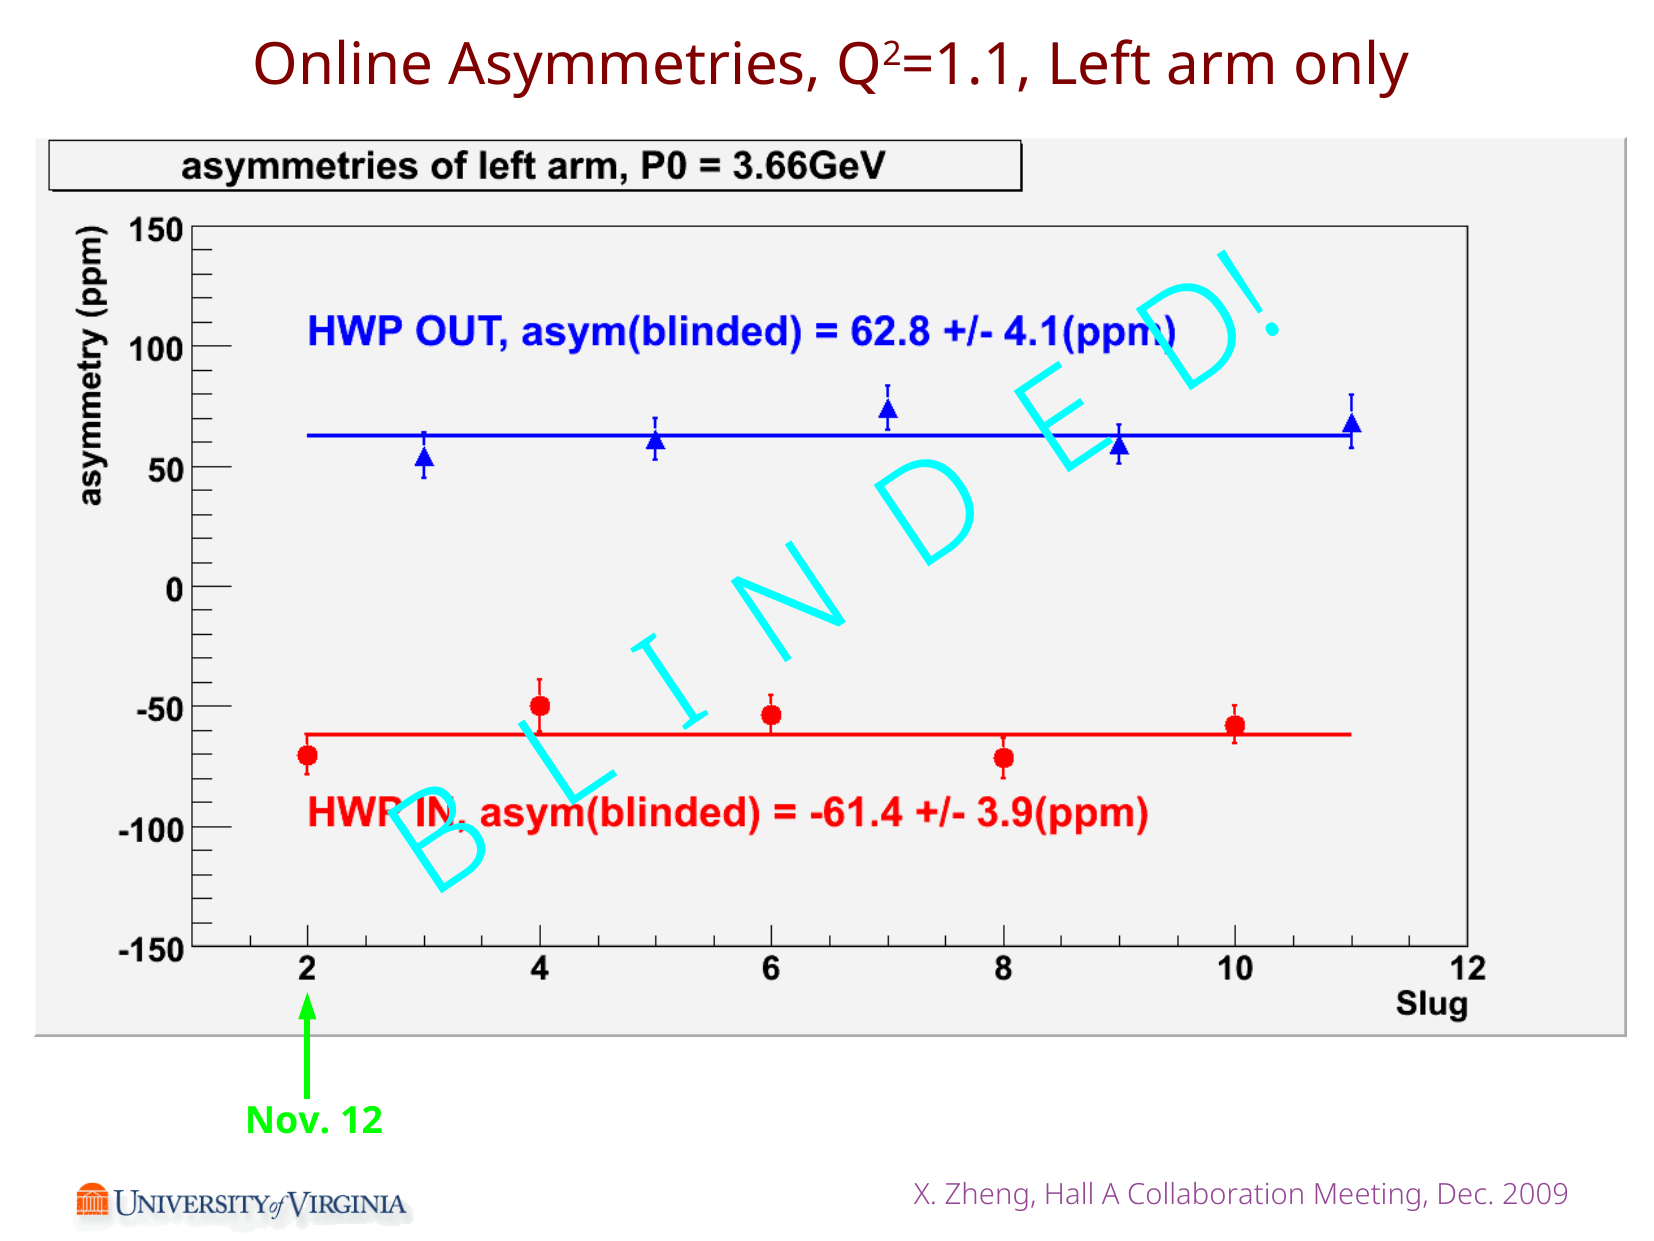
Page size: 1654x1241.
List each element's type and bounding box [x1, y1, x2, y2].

chart [363, 1109, 380, 1117]
chart [247, 1109, 260, 1117]
chart [278, 1112, 295, 1117]
picture [53, 1165, 427, 1241]
chart [266, 1109, 271, 1117]
chart [343, 1109, 355, 1117]
picture [33, 136, 1627, 1037]
